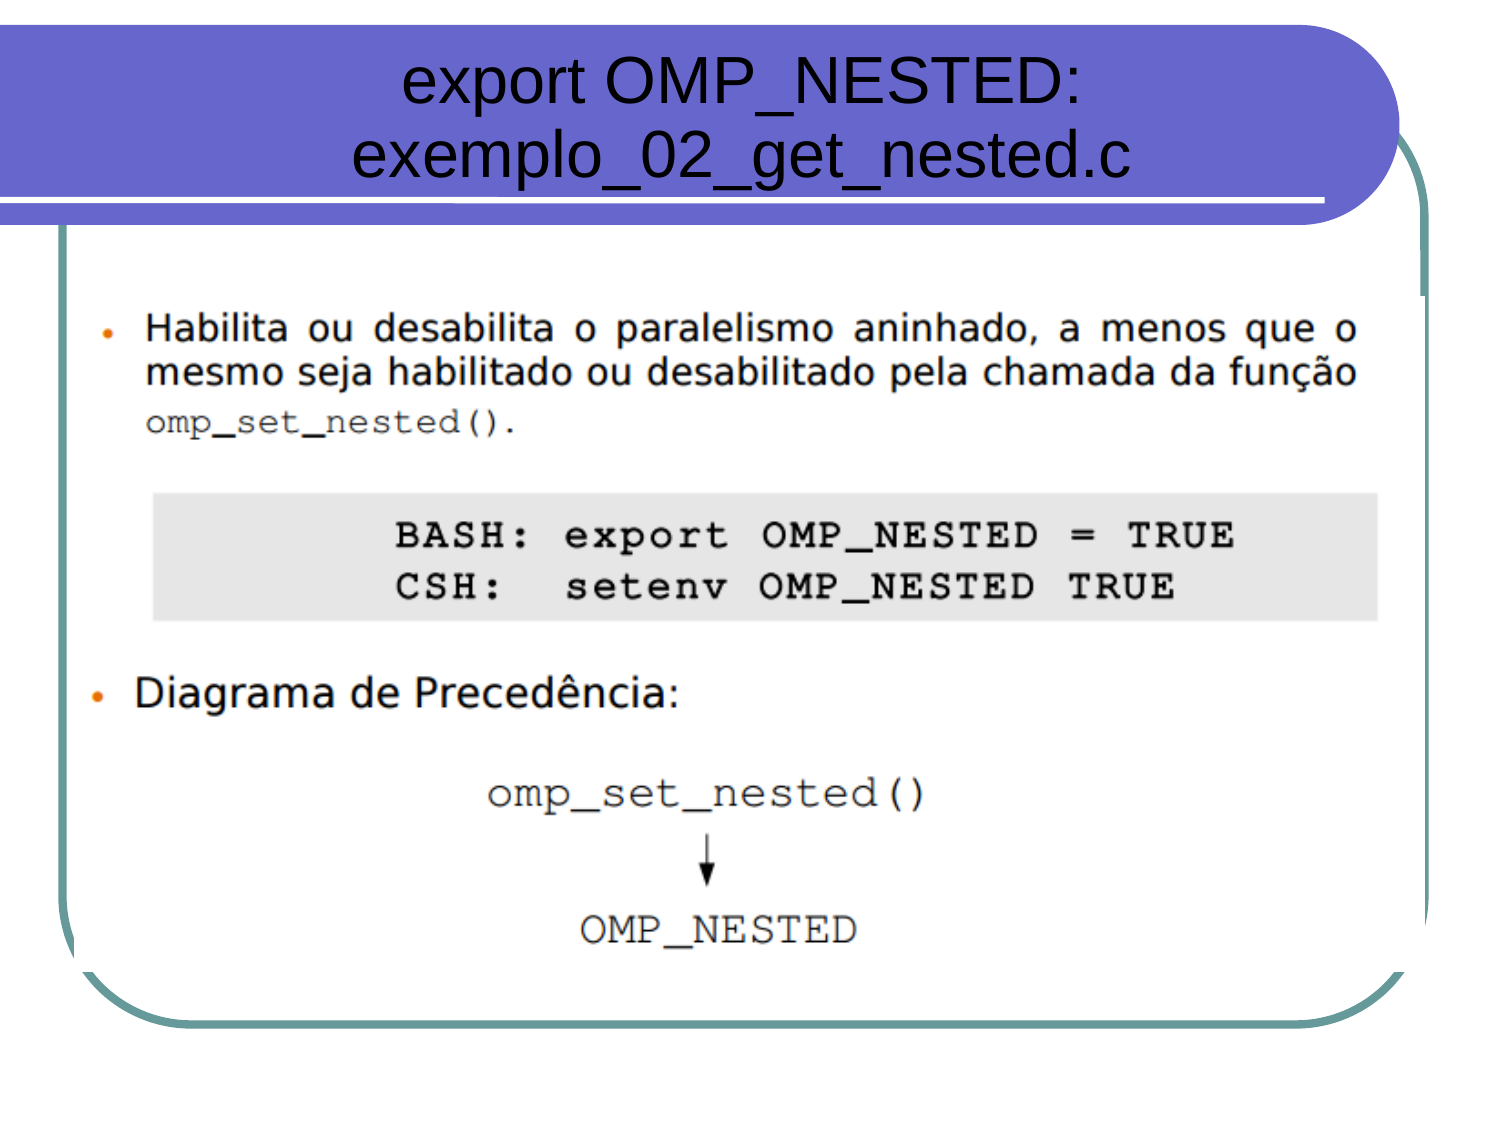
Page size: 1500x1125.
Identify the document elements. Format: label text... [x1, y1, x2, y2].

title export OMP_NESTED: exemplo_02_get_nested.c [67, 23, 1418, 212]
picture [74, 296, 1425, 972]
